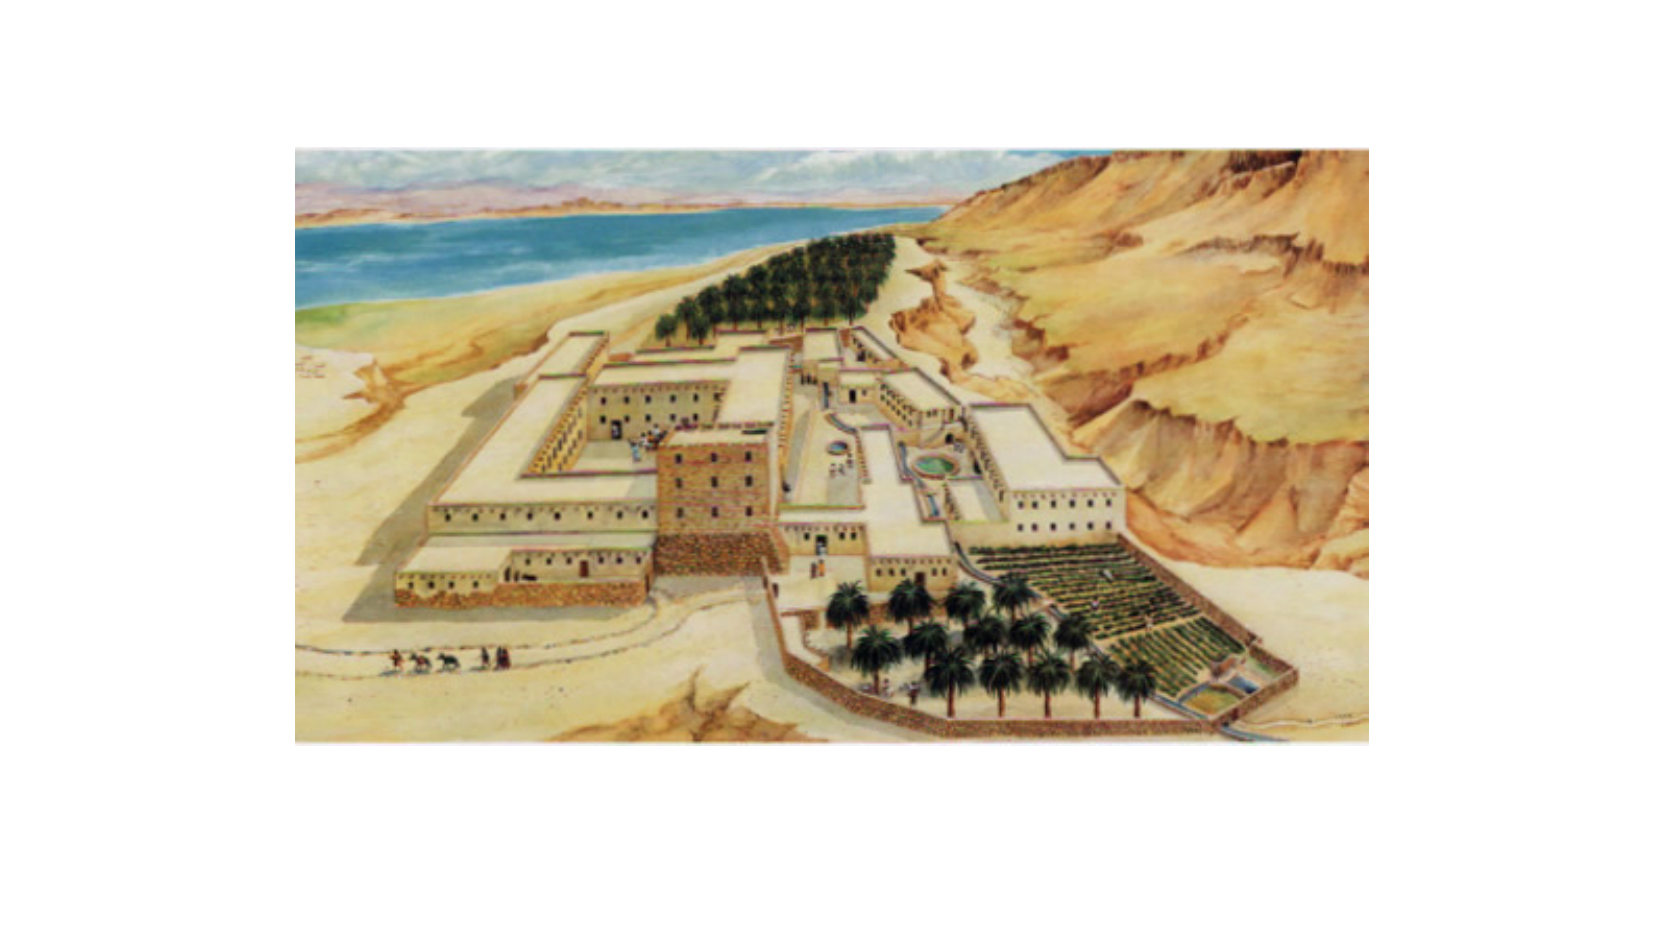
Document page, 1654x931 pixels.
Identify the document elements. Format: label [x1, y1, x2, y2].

picture [295, 147, 1369, 746]
